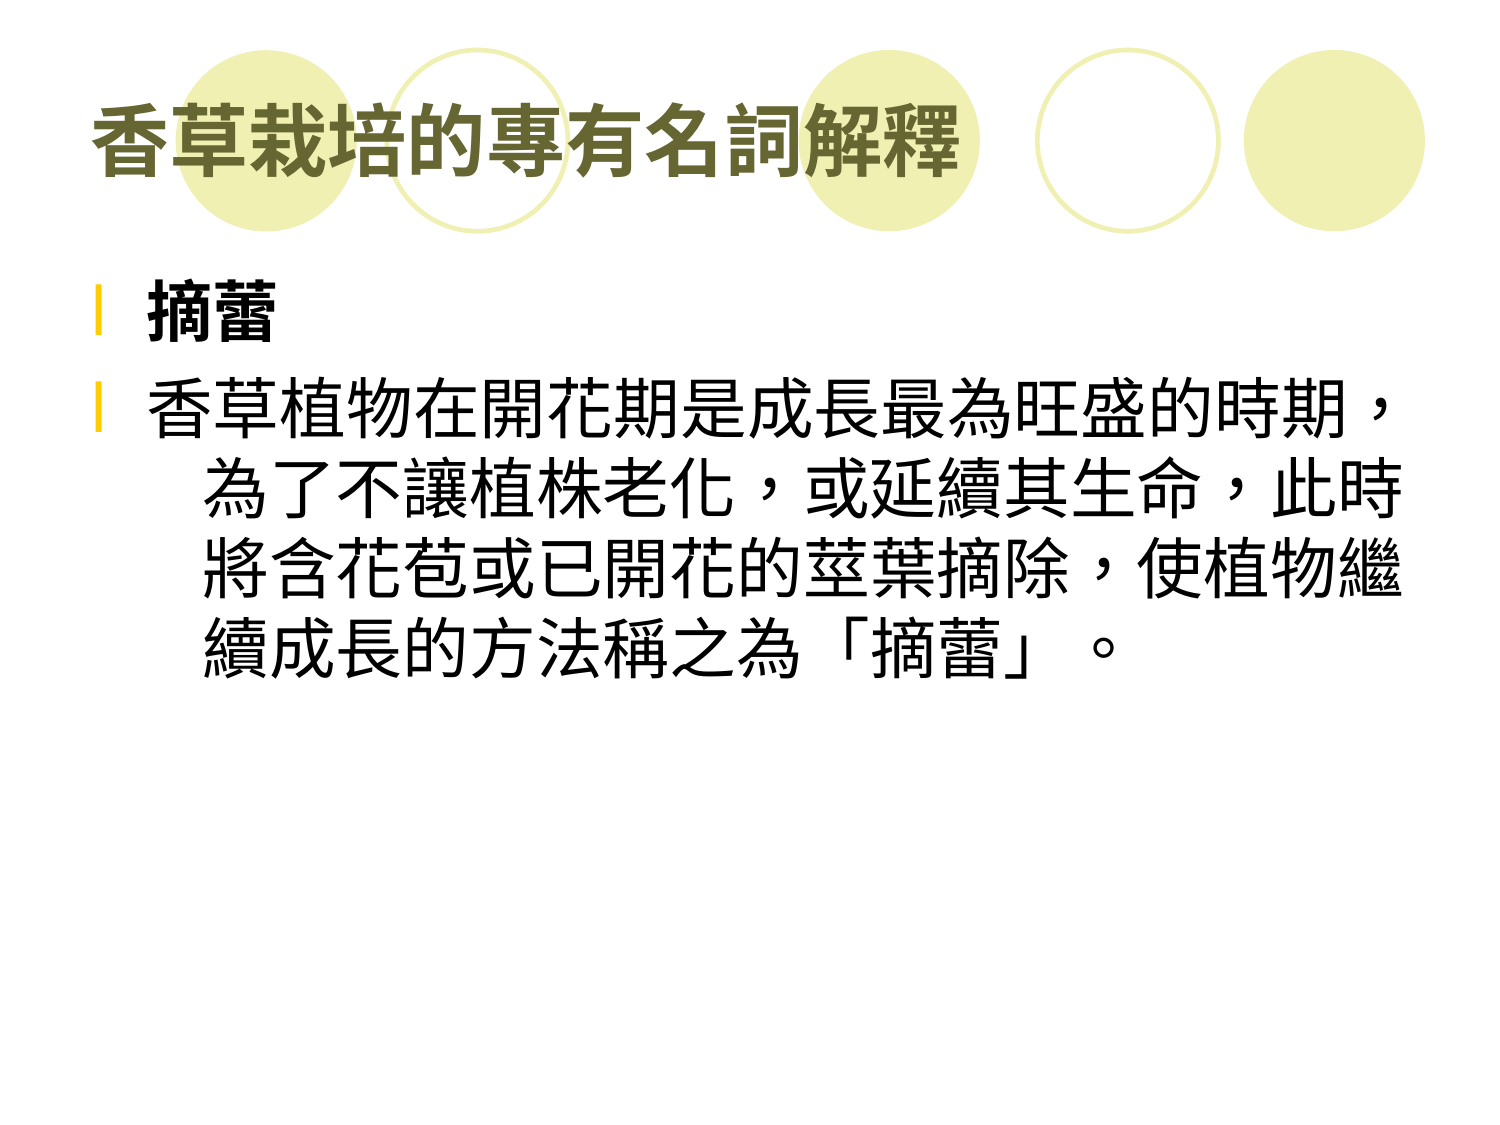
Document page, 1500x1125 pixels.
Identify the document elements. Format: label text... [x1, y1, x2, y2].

title 香草栽培的專有名詞解釋 [75, 45, 1426, 233]
list 摘蕾 香草植物在開花期是成長最為旺盛的時期，為了不讓植株老化，或延續其生命，此時將含花苞或已開花的莖葉摘除，使植物繼續成長的方法稱之為「摘蕾」。 [75, 262, 1426, 1006]
